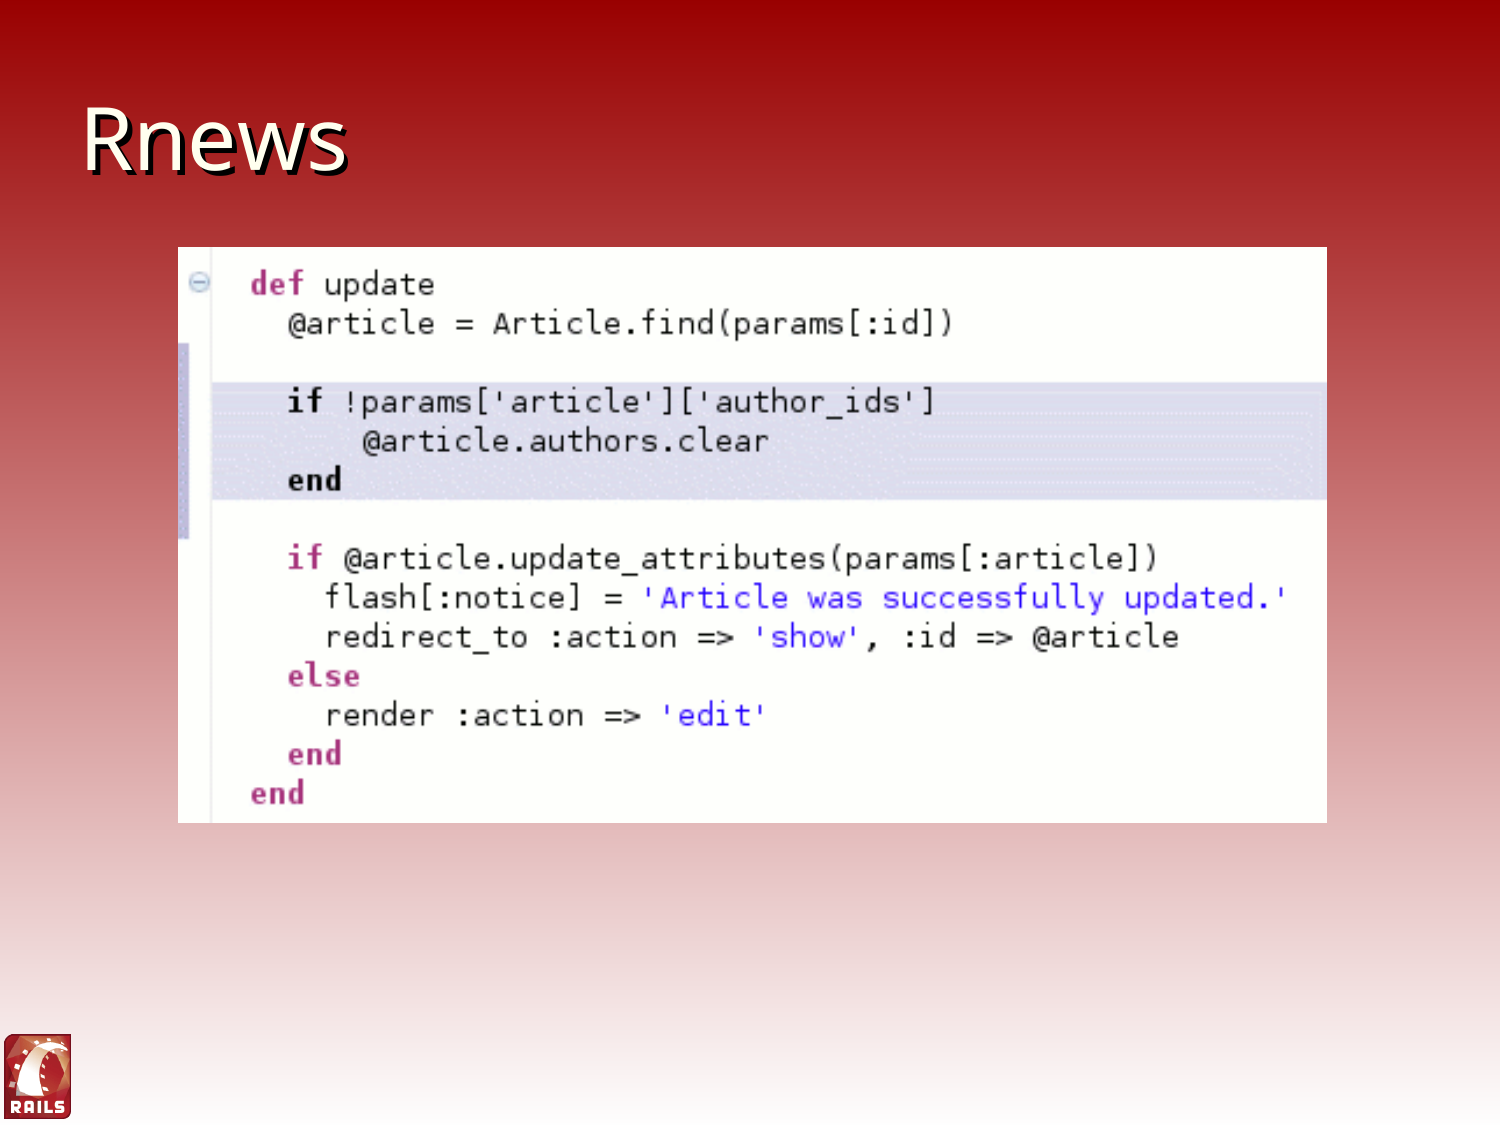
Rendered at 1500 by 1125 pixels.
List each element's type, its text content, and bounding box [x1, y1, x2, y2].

picture [4, 1034, 71, 1119]
picture [178, 247, 1327, 823]
title Rnews [64, 43, 1317, 232]
